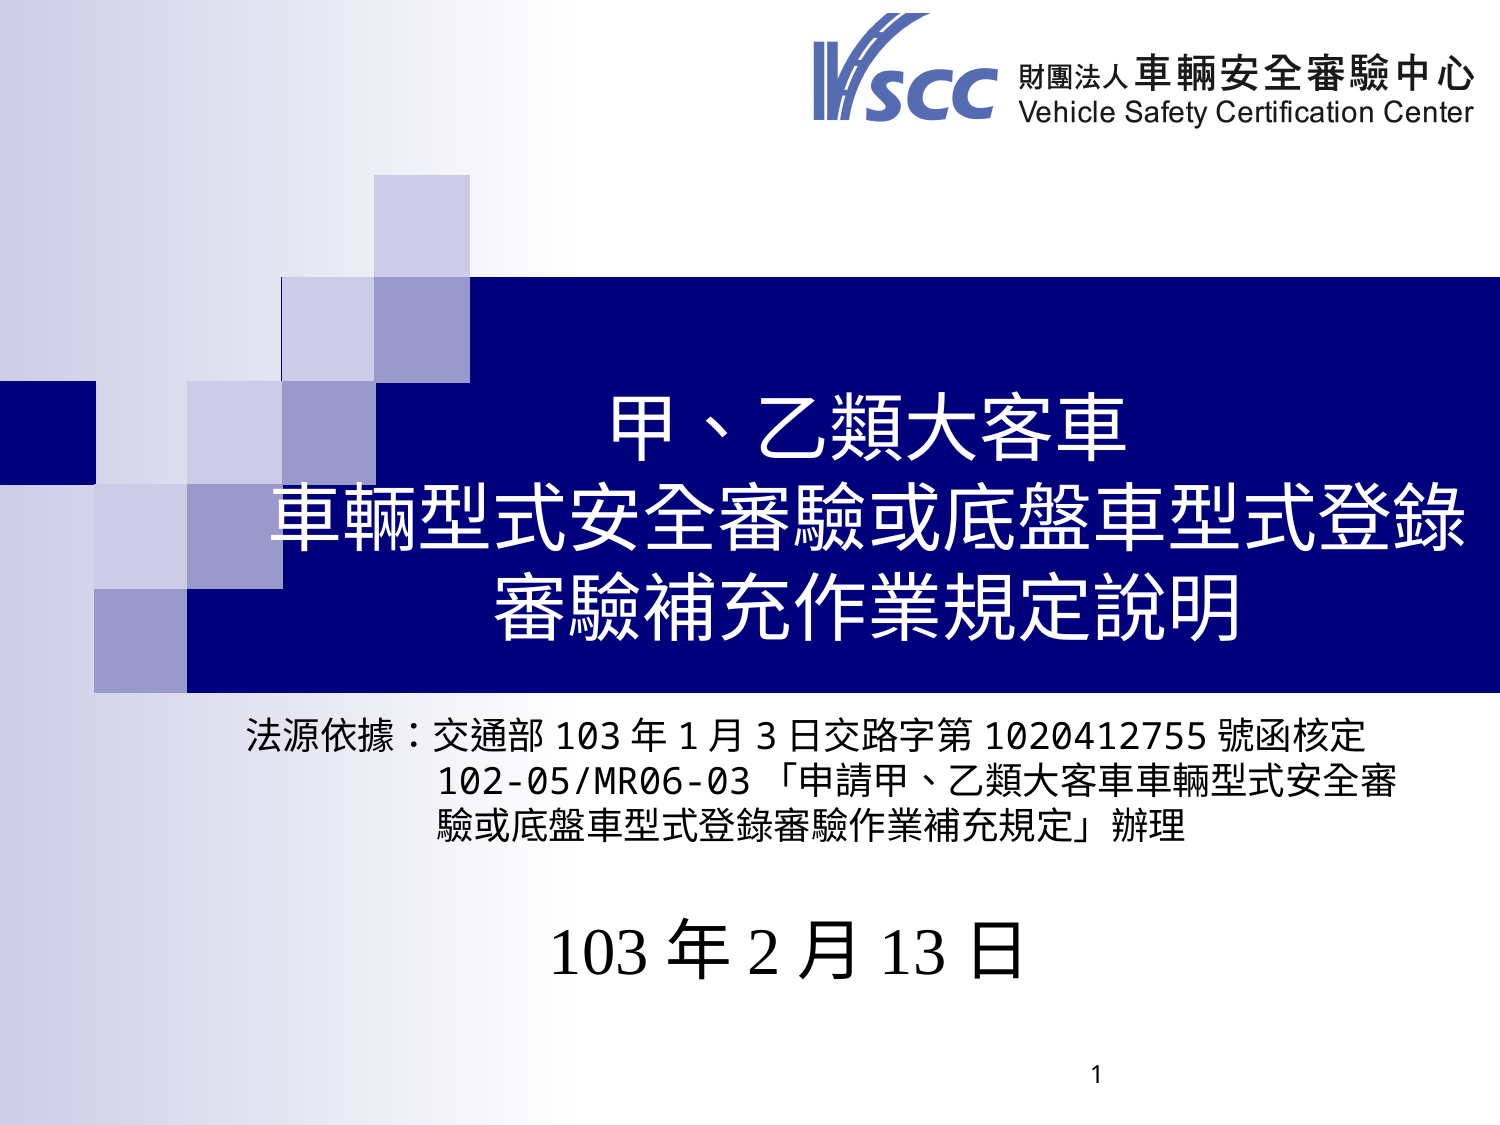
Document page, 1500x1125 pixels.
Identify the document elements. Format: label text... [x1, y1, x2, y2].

text_box [1074, 1025, 1426, 1101]
text_box 法源依據：交通部103年1月3日交路字第1020412755號函核定102-05/MR06-03「申請甲、乙類大客車車輛型式安全審驗或底盤車型式登錄審驗作業補充規定」辦理 [230, 704, 1424, 855]
text_box 甲、乙類大客車 車輛型式安全審驗或底盤車型式登錄 審驗補充作業規定說明 [252, 373, 1482, 659]
text_box 103年2月13日 [534, 900, 1081, 996]
